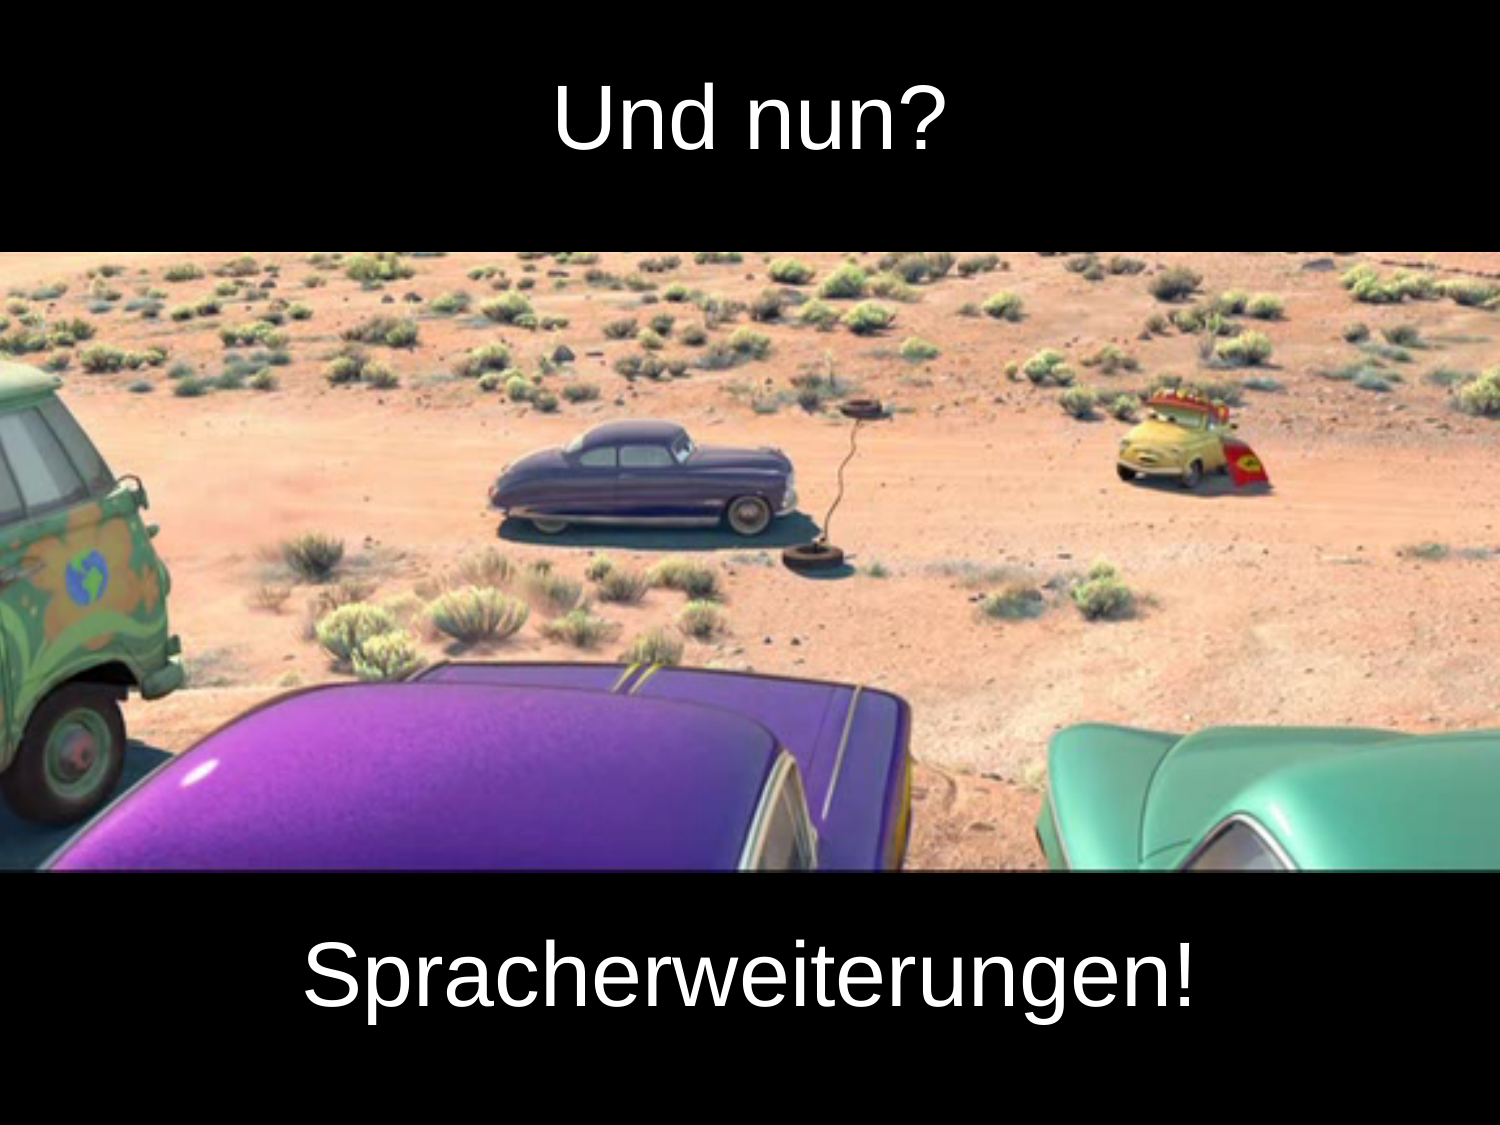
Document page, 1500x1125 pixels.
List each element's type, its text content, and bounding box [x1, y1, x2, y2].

text_box Und nun? [0, 59, 1500, 177]
text_box Spracherweiterungen! [0, 916, 1500, 1034]
picture [0, 252, 1500, 873]
